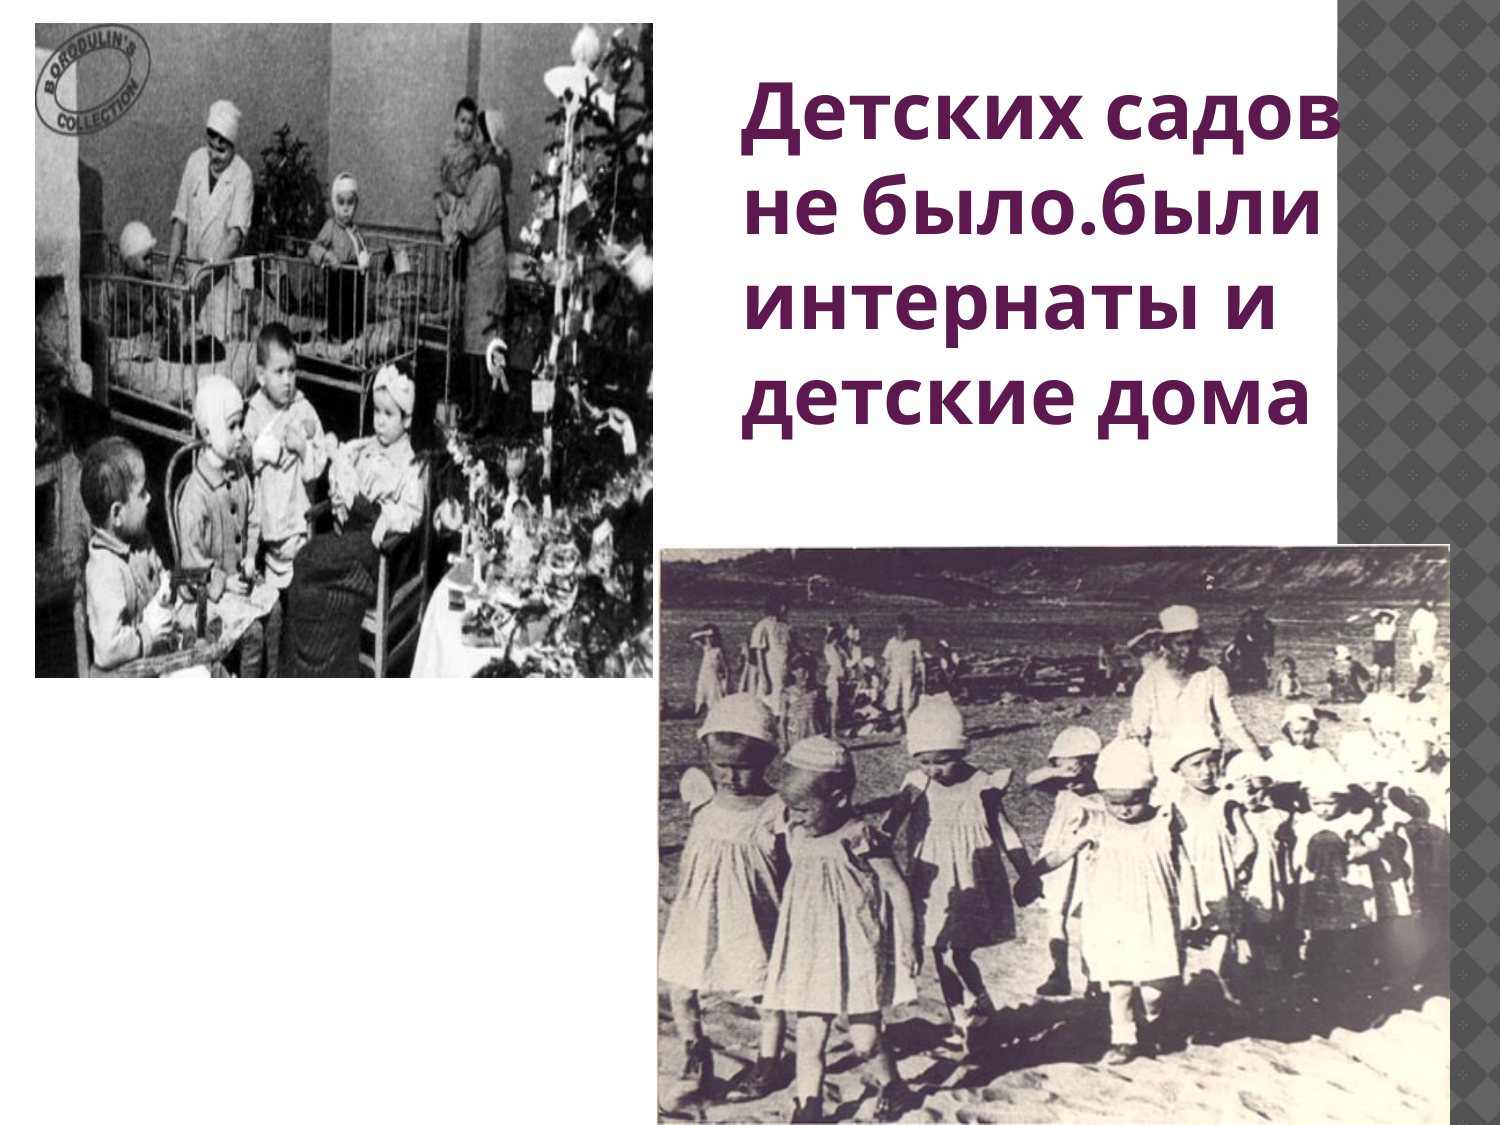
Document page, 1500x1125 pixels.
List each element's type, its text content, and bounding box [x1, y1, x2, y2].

title Детских садов не было.были интернаты и детские дома [726, 52, 1500, 528]
picture [656, 544, 1450, 1125]
picture [35, 23, 653, 678]
